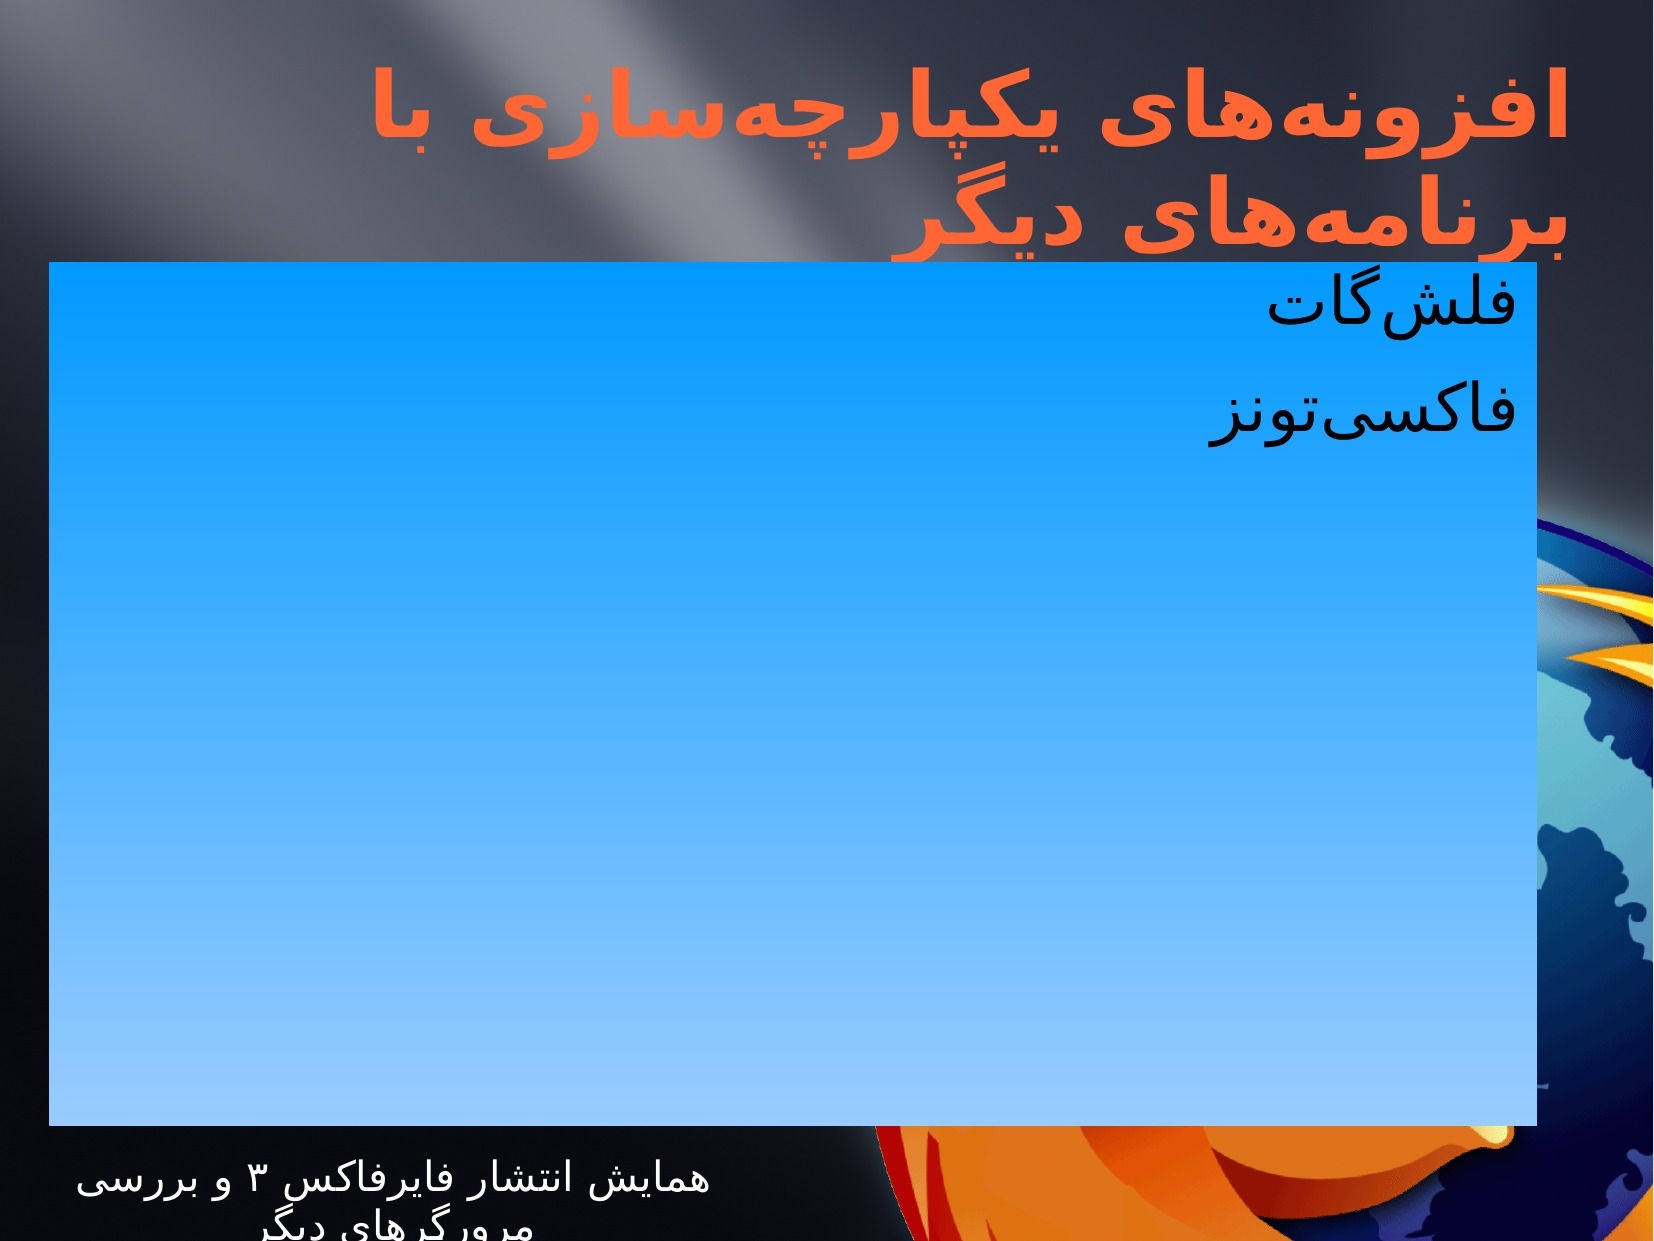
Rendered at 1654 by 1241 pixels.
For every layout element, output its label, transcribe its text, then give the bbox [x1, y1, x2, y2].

picture [521, 1231, 528, 1237]
list فلش‌گات فاکسی‌تونز [49, 262, 1537, 1126]
title افزونه‌های یکپارچه‌سازی با برنامه‌های دیگر [149, 55, 1575, 263]
picture [0, 0, 1654, 1241]
